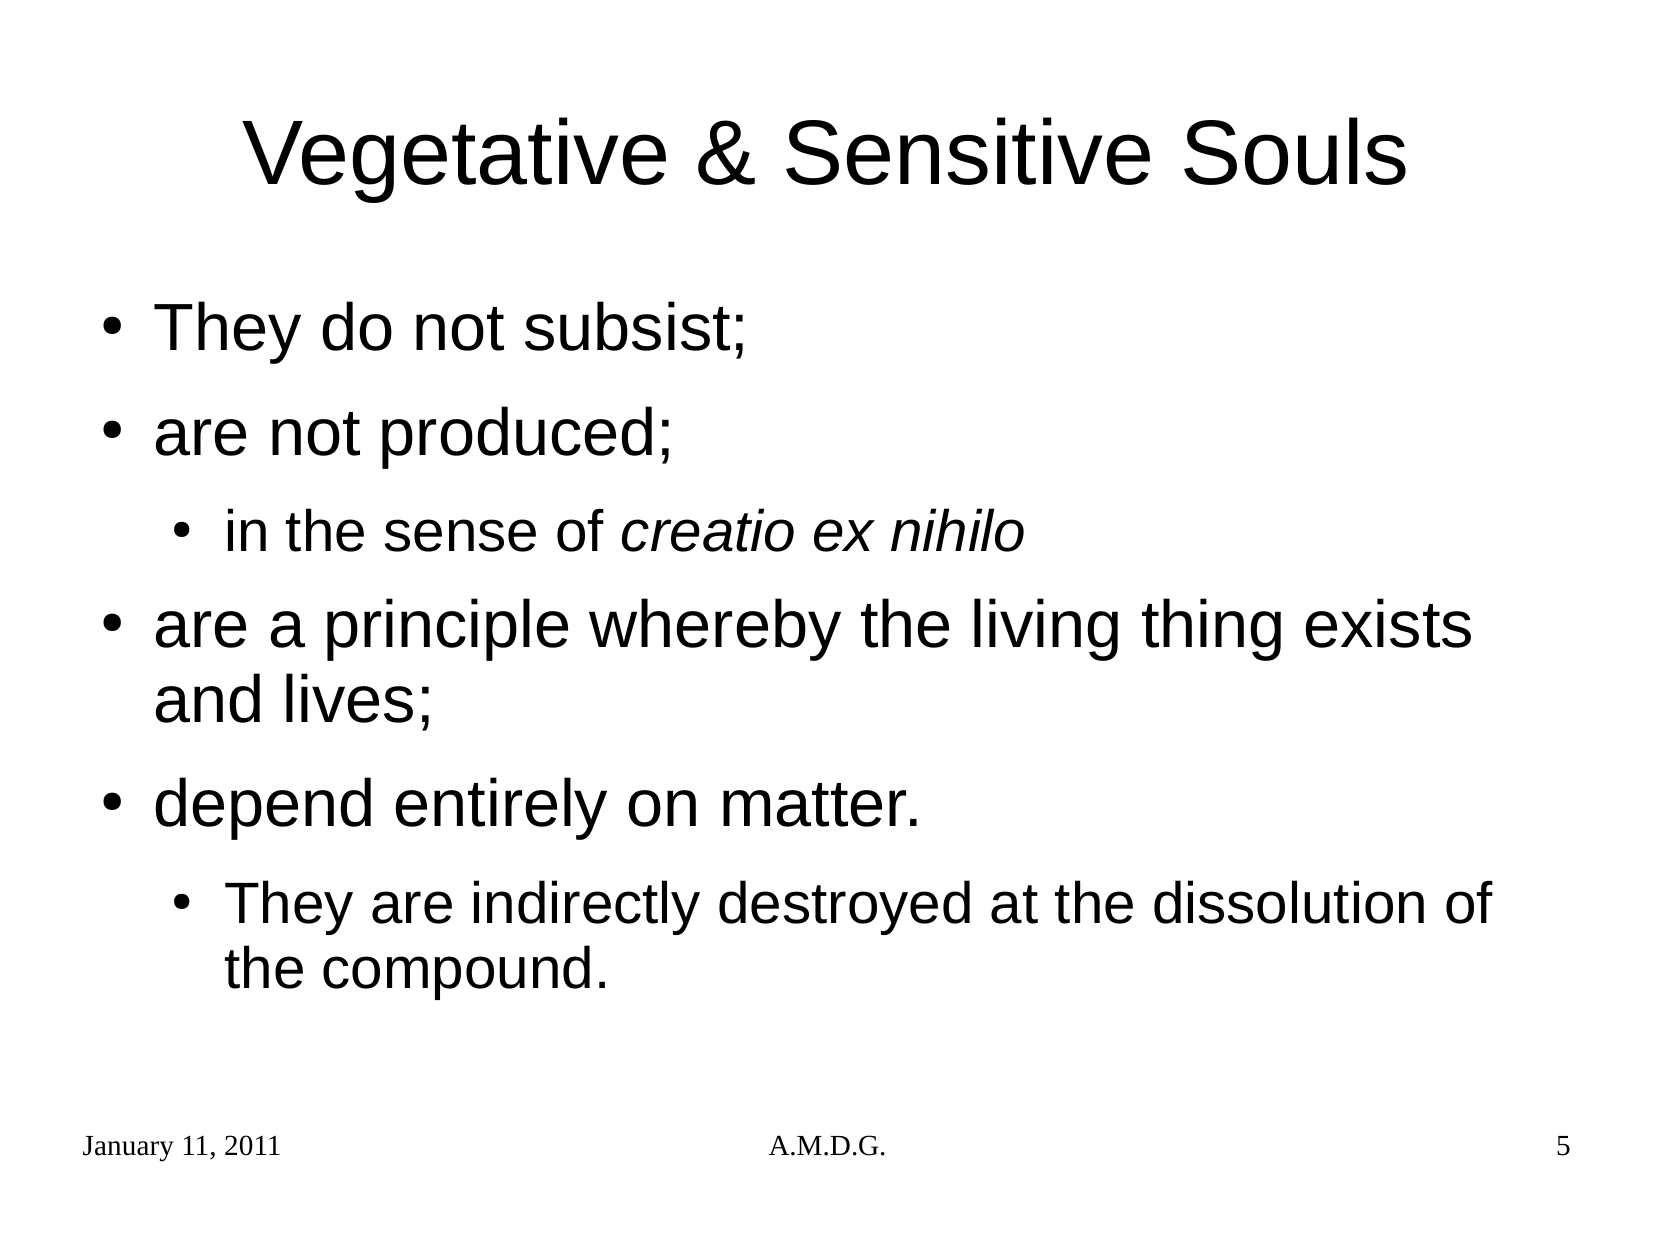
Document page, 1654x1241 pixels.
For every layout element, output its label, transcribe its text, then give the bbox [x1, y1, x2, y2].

title Vegetative & Sensitive Souls [82, 49, 1571, 257]
list They do not subsist; are not produced; in the sense of creatio ex nihilo are a principle whereby the living thing exists and lives; depend entirely on matter. They are indirectly destroyed at the dissolution of the compound. [82, 290, 1571, 1109]
